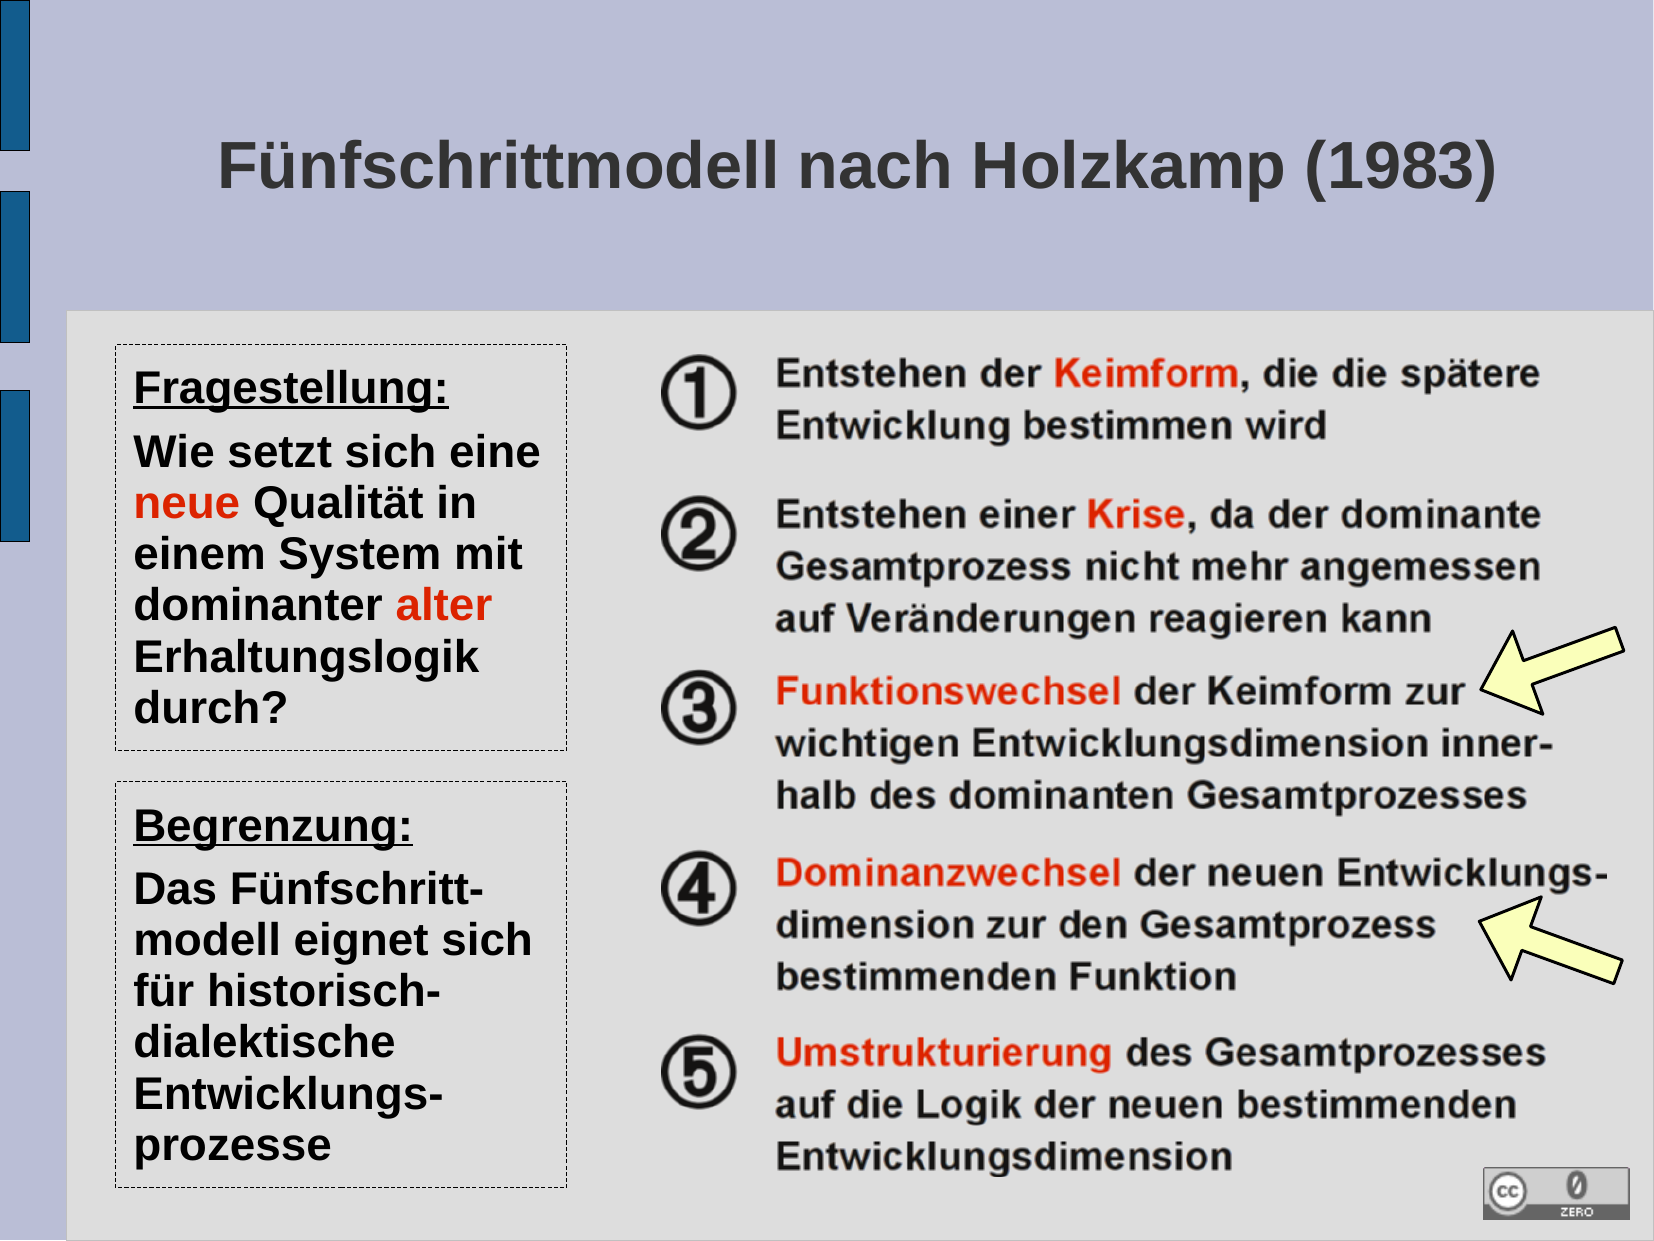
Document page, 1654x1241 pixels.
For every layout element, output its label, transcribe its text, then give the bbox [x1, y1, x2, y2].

text_box [1479, 896, 1623, 984]
list Fragestellung: Wie setzt sich eine neue Qualität in einem System mit dominanter alter Erhaltungslogik durch? [115, 344, 567, 751]
title Fünfschrittmodell nach Holzkamp (1983) [121, 61, 1595, 269]
text_box [1480, 627, 1624, 715]
picture [661, 354, 1630, 1220]
list Begrenzung: Das Fünfschritt-modell eignet sich für historisch-dialektische Entwicklungs-prozesse [115, 781, 567, 1188]
